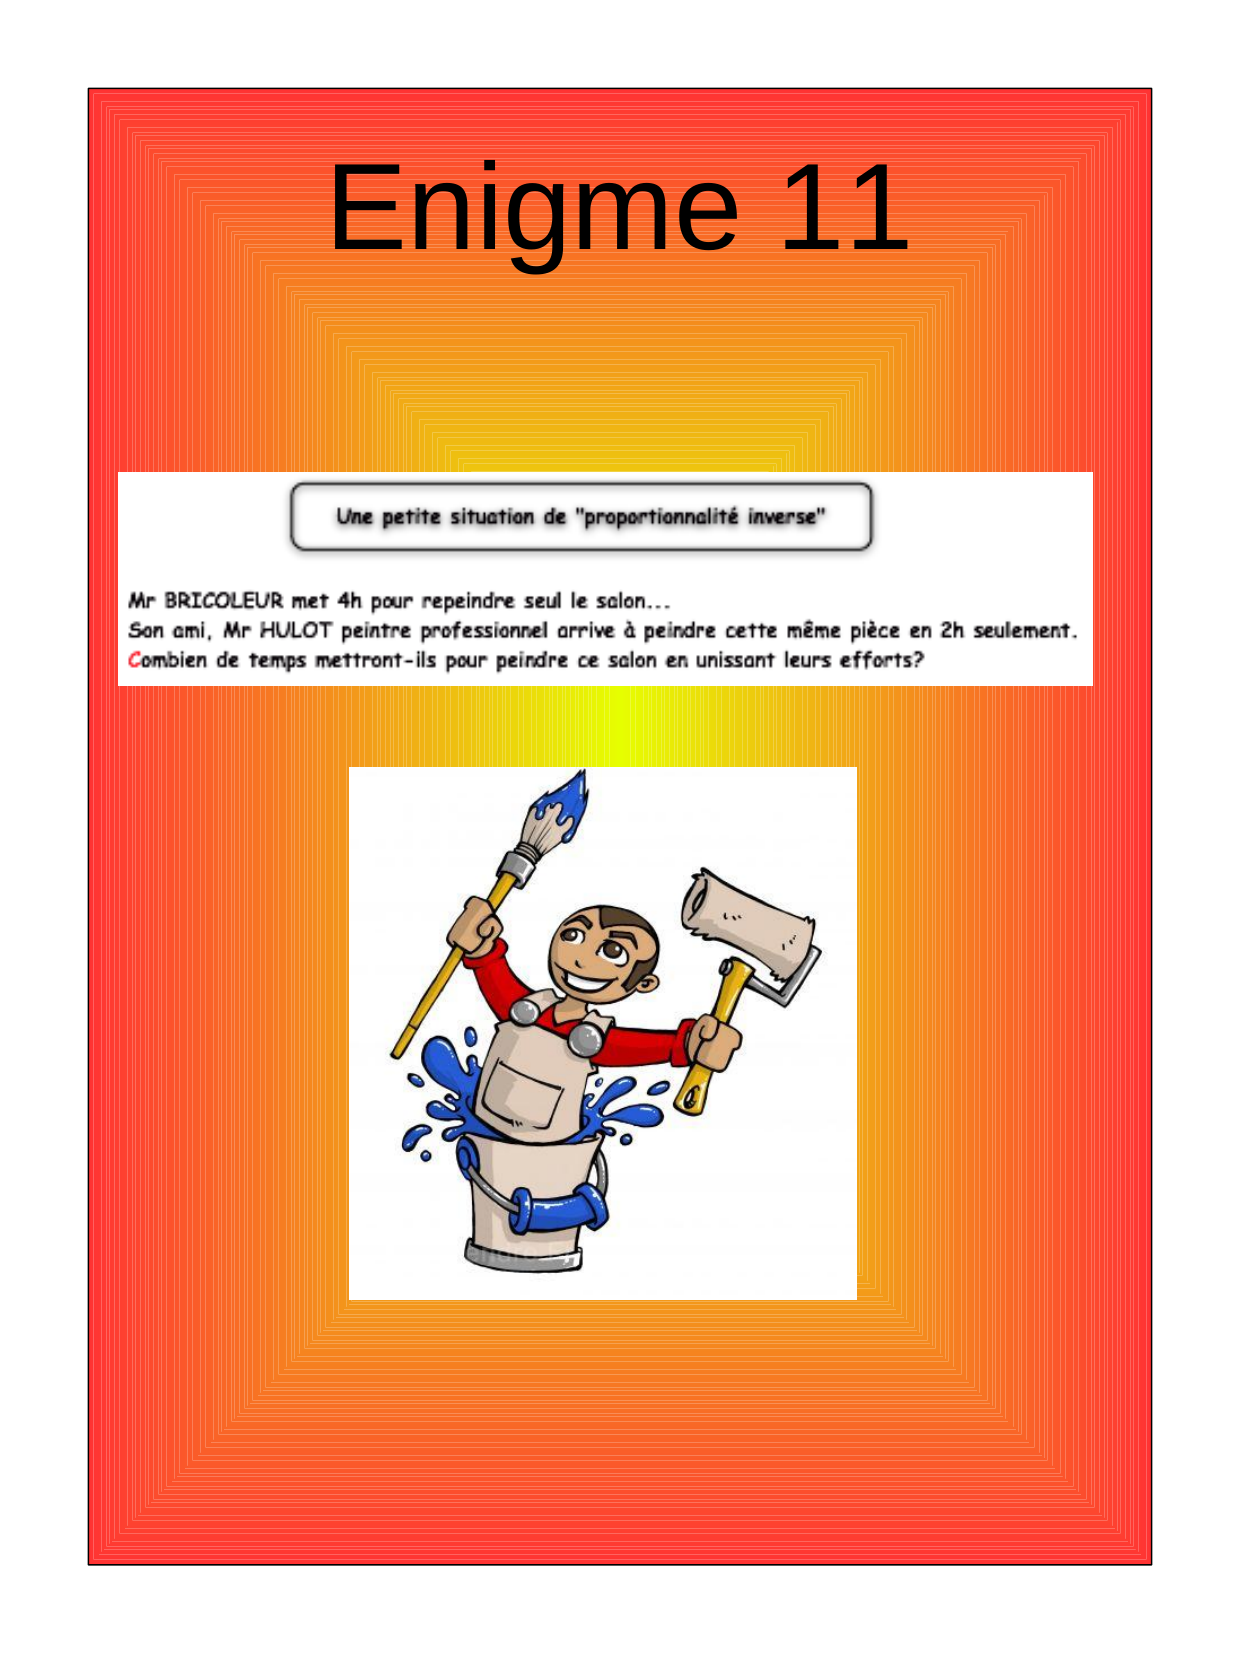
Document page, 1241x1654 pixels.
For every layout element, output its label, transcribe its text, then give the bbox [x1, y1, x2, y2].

text_box [88, 342, 1152, 1565]
title Enigme 11 [62, 65, 1179, 342]
picture [118, 472, 1093, 686]
picture [349, 767, 857, 1300]
